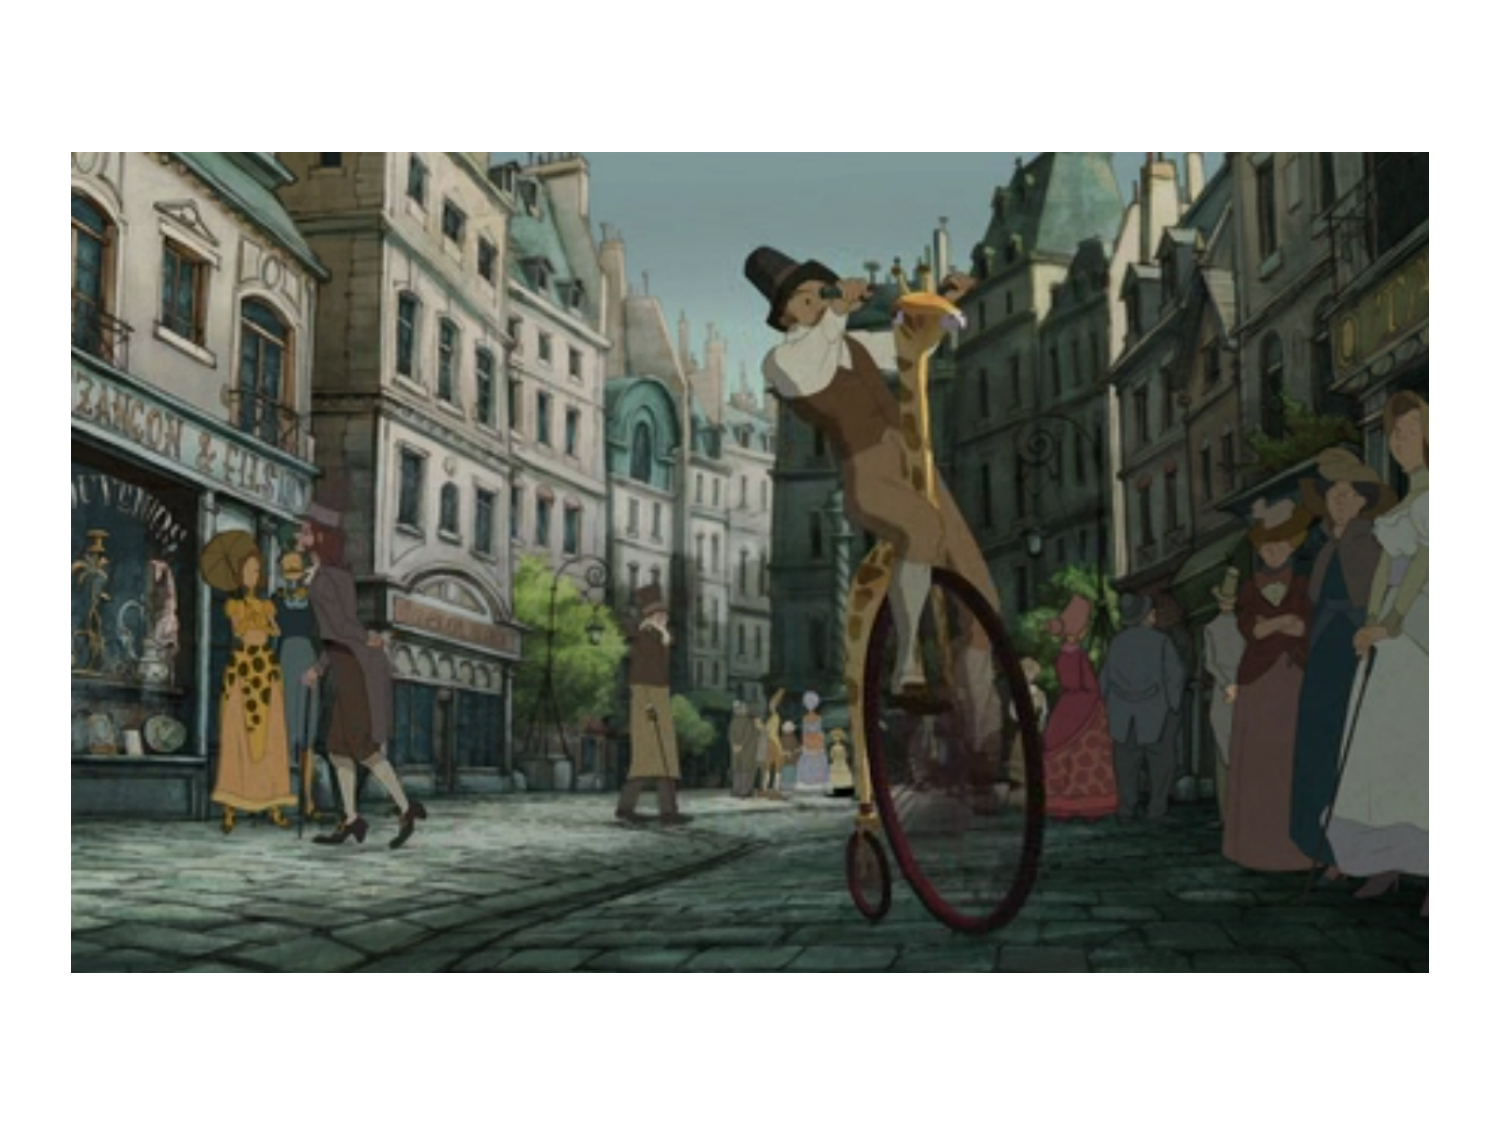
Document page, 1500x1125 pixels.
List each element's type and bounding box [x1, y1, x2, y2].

picture [71, 152, 1429, 973]
